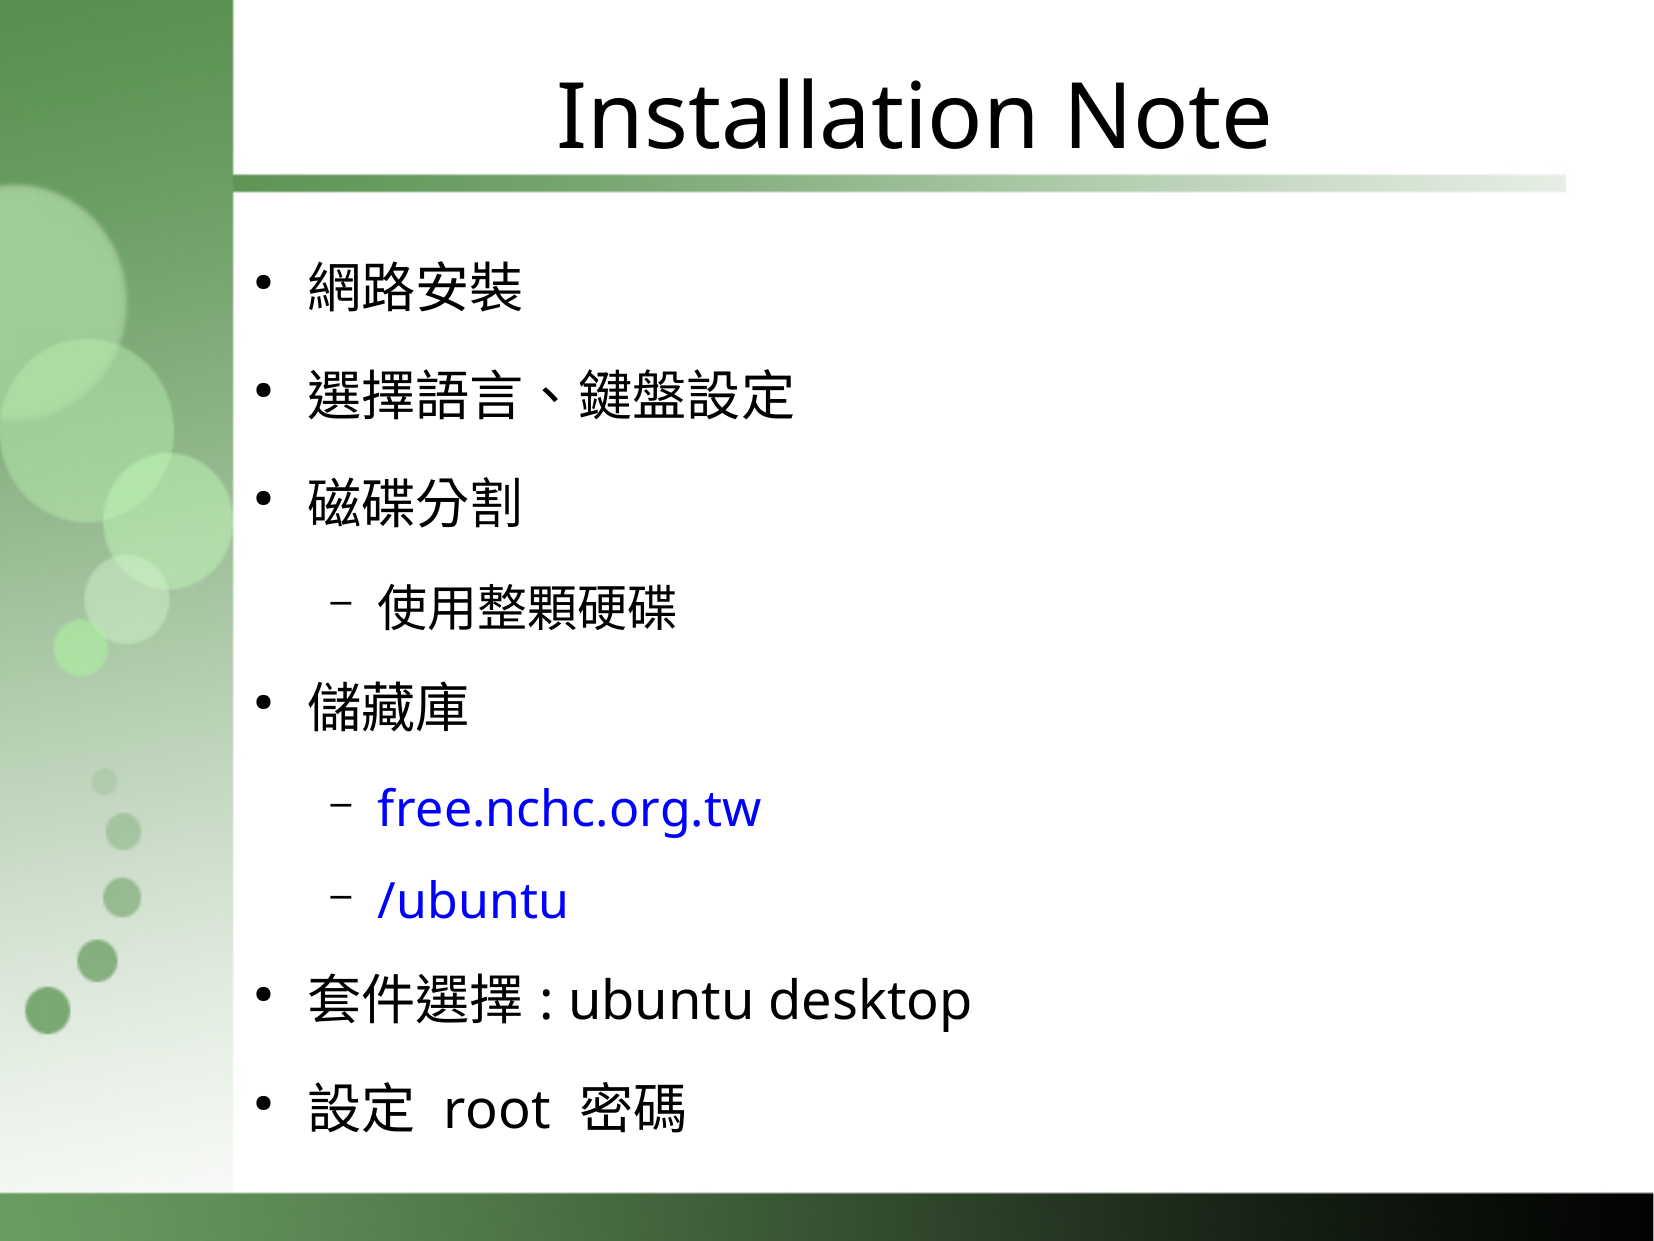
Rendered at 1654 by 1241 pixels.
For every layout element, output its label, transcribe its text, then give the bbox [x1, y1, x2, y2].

picture [0, 0, 1654, 1241]
title Installation Note [236, 49, 1595, 178]
list 網路安裝 選擇語言、鍵盤設定 磁碟分割 使用整顆硬碟 儲藏庫 free.nchc.org.tw /ubuntu 套件選擇: ubuntu desktop 設定 root 密碼 [236, 244, 1595, 990]
